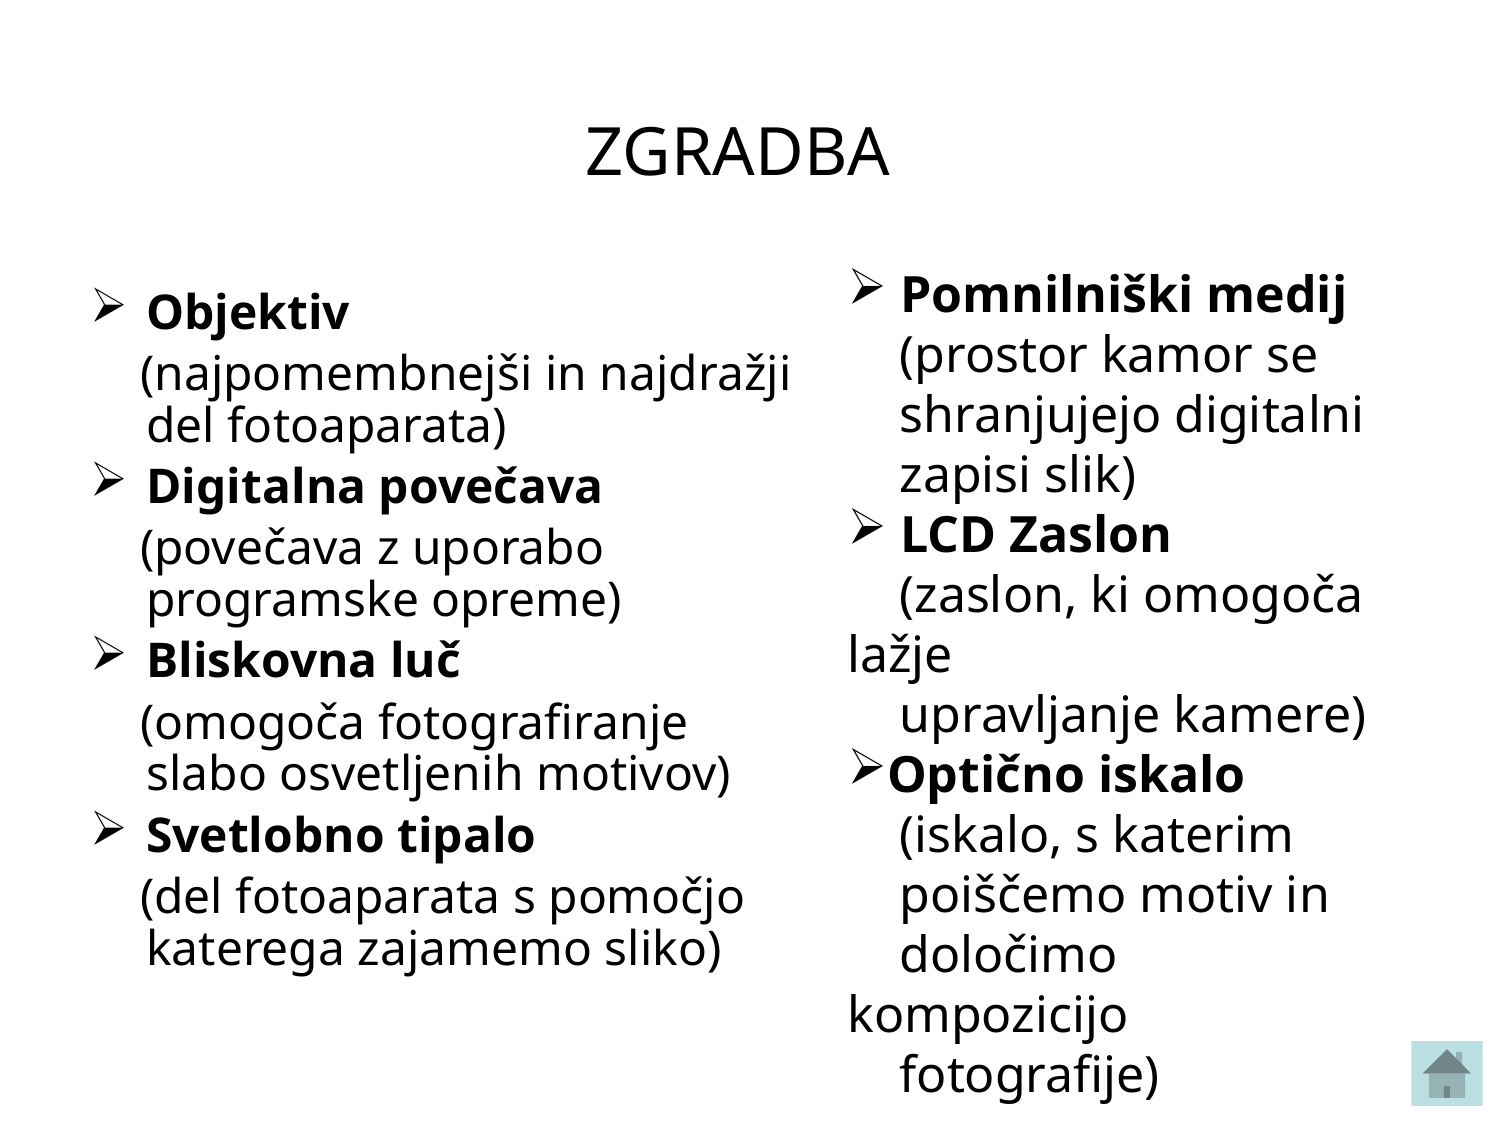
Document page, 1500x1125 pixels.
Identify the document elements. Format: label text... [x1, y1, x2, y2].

title ZGRADBA [75, 45, 1425, 233]
text_box [1411, 1041, 1483, 1106]
text_box Pomnilniški medij (prostor kamor se shranjujejo digitalni zapisi slik) LCD Zaslon (zaslon, ki omogoča lažje upravljanje kamere) Optično iskalo (iskalo, s katerim poiščemo motiv in določimo kompozicijo fotografije) [832, 255, 1424, 1125]
list Objektiv (najpomembnejši in najdražji del fotoaparata) Digitalna povečava (povečava z uporabo programske opreme) Bliskovna luč (omogoča fotografiranje slabo osvetljenih motivov) Svetlobno tipalo (del fotoaparata s pomočjo katerega zajamemo sliko) [75, 280, 810, 1024]
